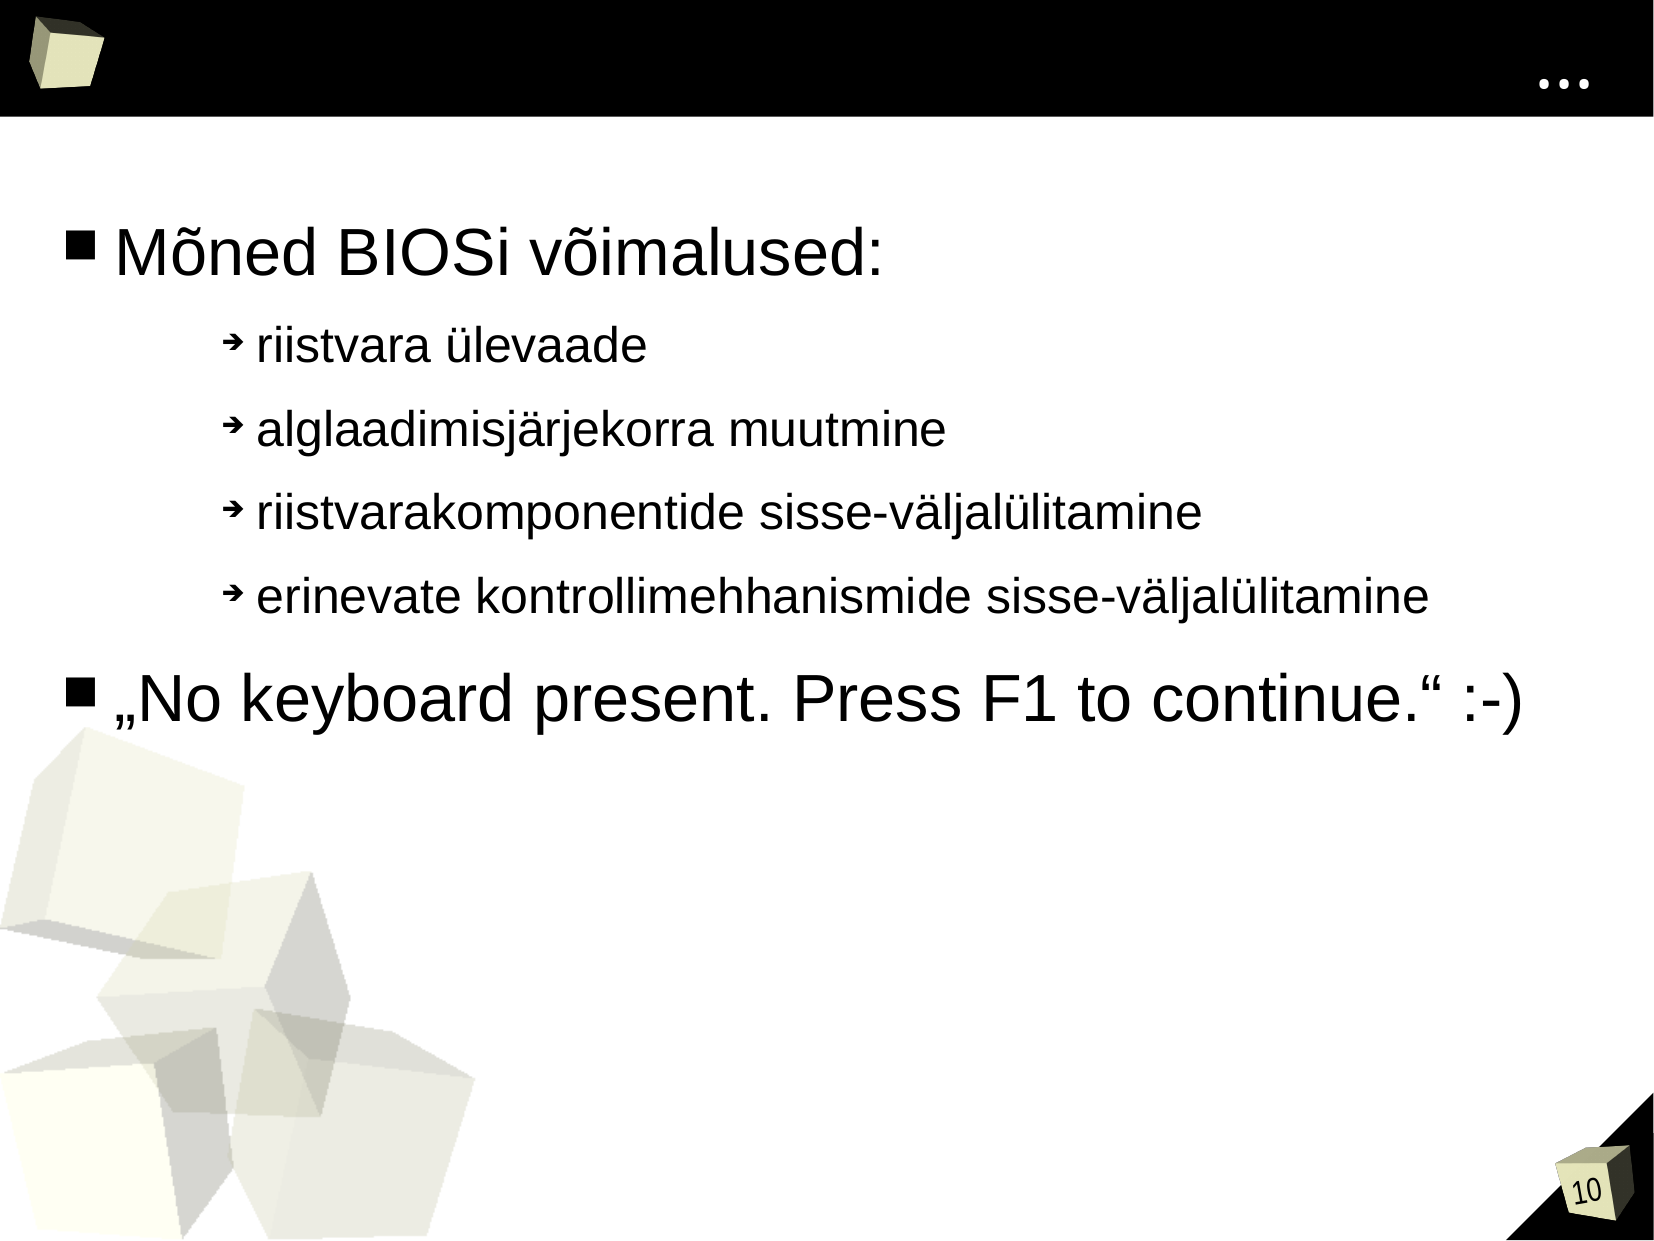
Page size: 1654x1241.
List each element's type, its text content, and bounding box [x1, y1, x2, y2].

picture [0, 726, 477, 1241]
title ... [118, 0, 1595, 119]
list Mõned BIOSi võimalused: riistvara ülevaade alglaadimisjärjekorra muutmine riistvarakomponentide sisse-väljalülitamine erinevate kontrollimehhanismide sisse-väljalülitamine „No keyboard present. Press F1 to continue.“ :-) [44, 177, 1611, 1214]
